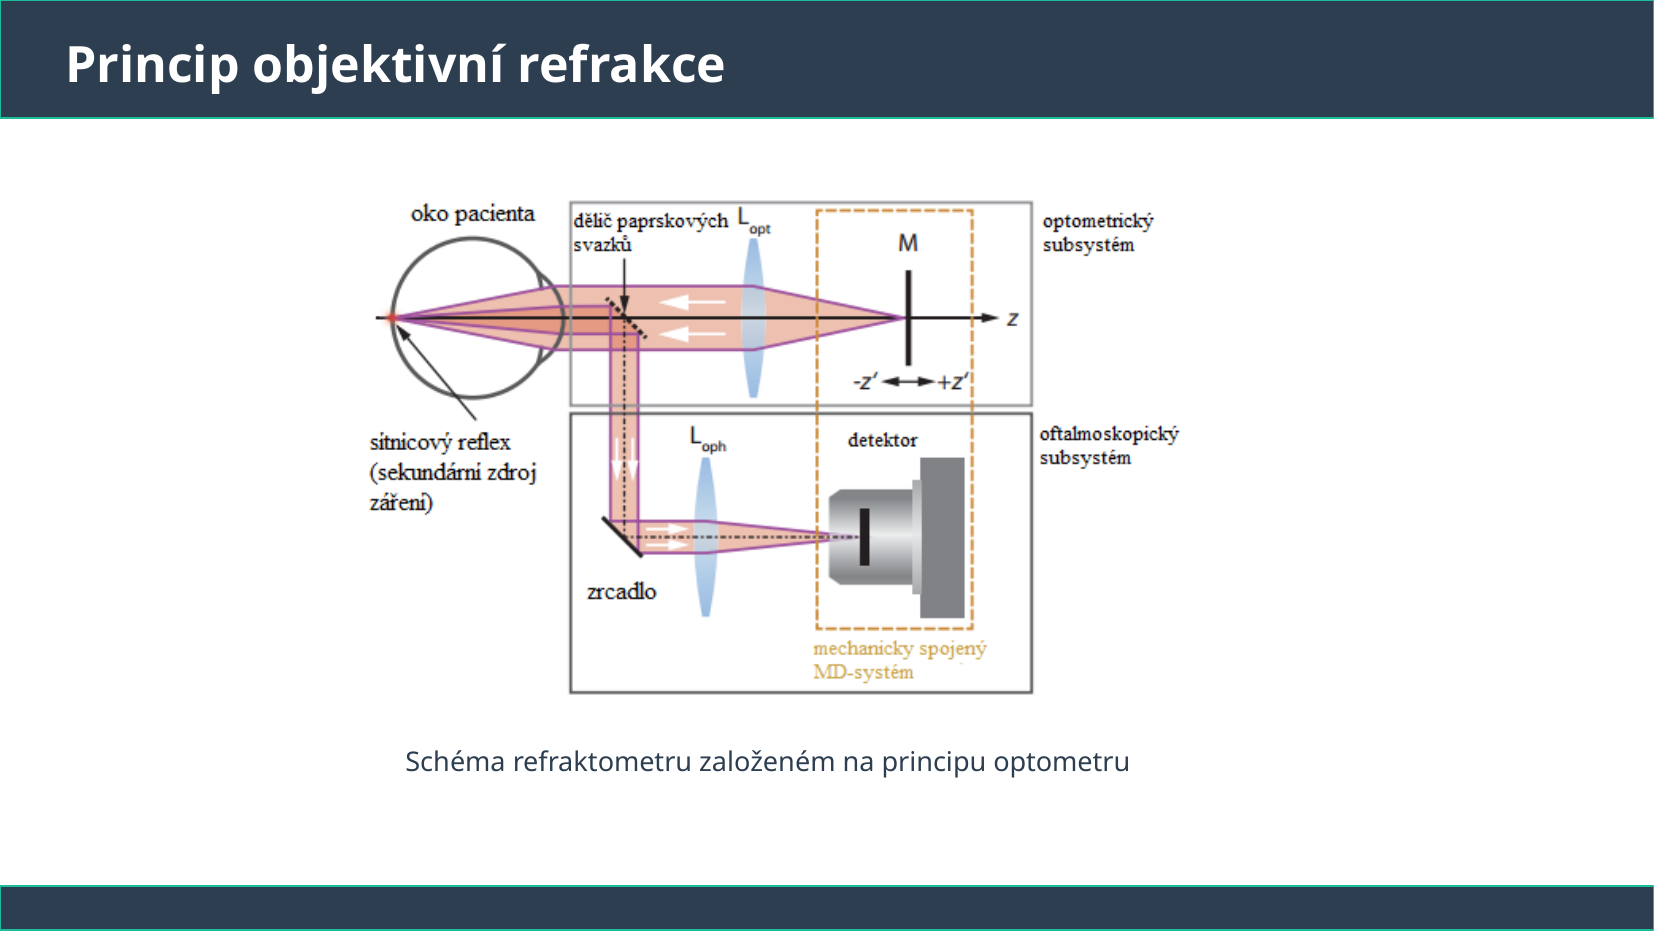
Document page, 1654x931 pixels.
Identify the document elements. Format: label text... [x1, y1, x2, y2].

title Princip objektivní refrakce [64, 7, 1601, 119]
picture [354, 191, 1249, 709]
text_box Schéma refraktometru založeném na principu optometru [295, 708, 1241, 815]
